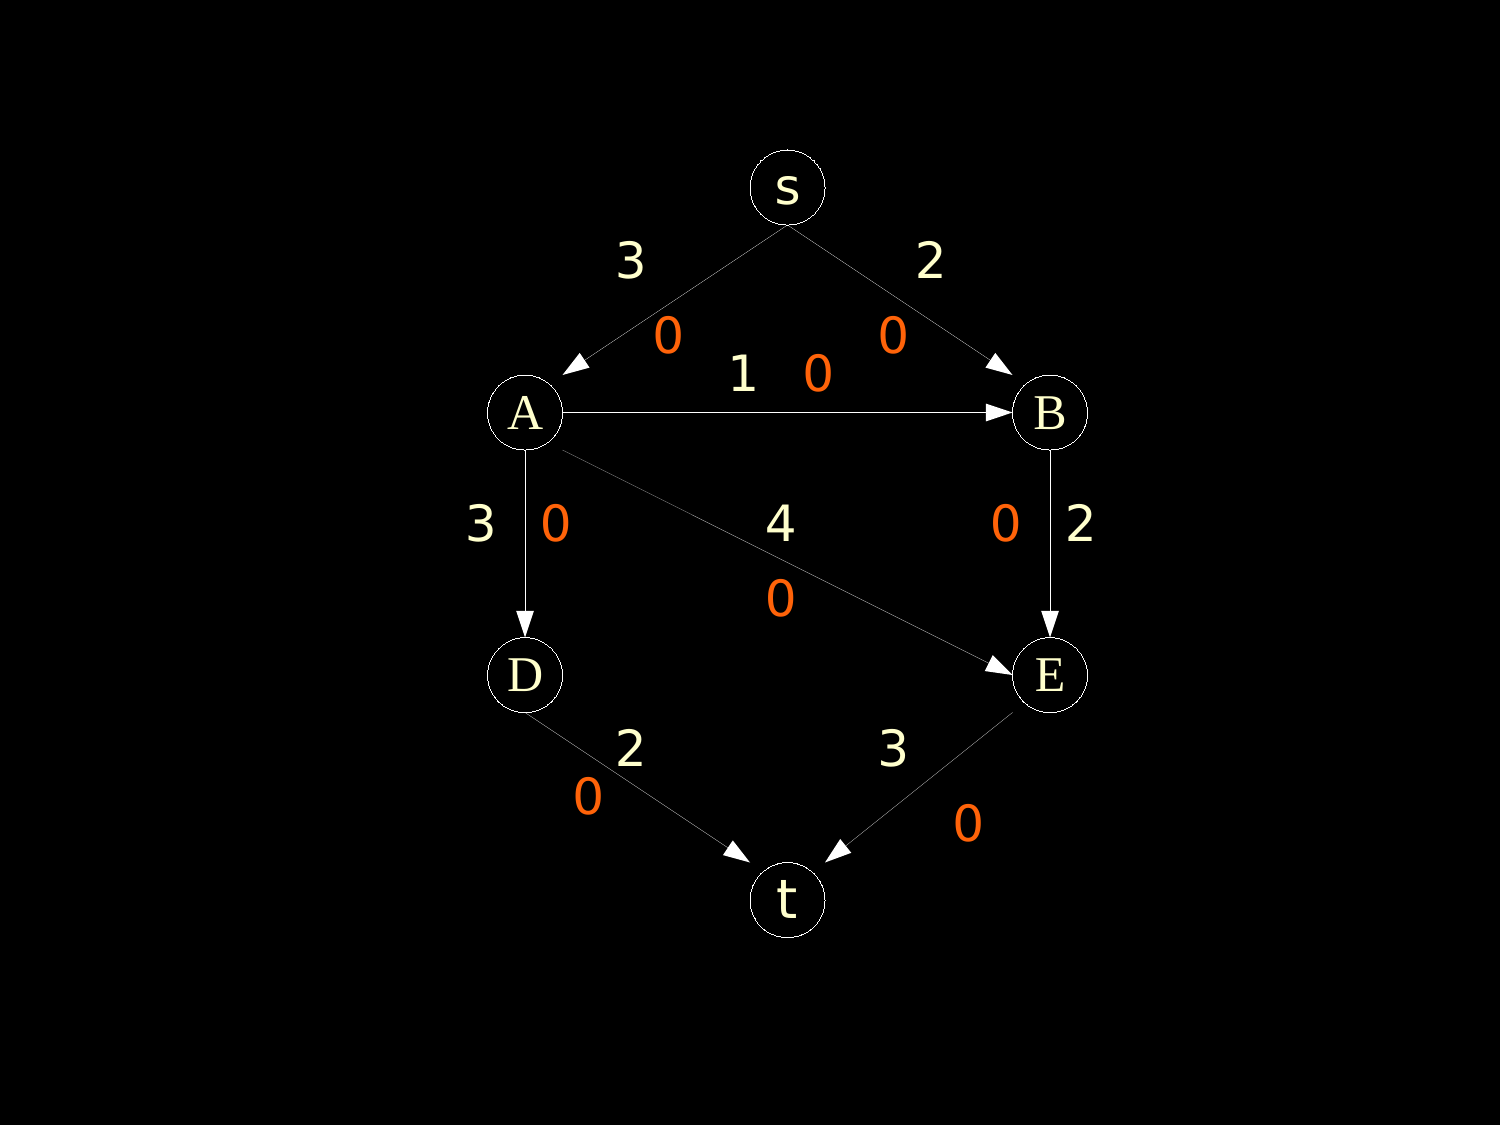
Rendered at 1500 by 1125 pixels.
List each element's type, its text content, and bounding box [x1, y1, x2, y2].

text_box 3 [450, 487, 525, 563]
text_box s [750, 149, 826, 225]
text_box 0 [788, 337, 863, 413]
text_box 0 [975, 487, 1051, 563]
text_box D [487, 637, 563, 713]
text_box 2 [600, 712, 676, 788]
text_box B [1012, 375, 1088, 451]
text_box 0 [937, 787, 1013, 863]
text_box 3 [862, 712, 938, 788]
text_box 3 [600, 224, 676, 300]
text_box 0 [750, 562, 826, 638]
text_box 2 [1051, 487, 1126, 563]
text_box 0 [557, 760, 633, 836]
text_box 0 [862, 299, 938, 376]
text_box 4 [750, 487, 826, 562]
text_box E [1012, 637, 1088, 713]
text_box 0 [637, 299, 713, 376]
text_box 0 [525, 487, 601, 563]
text_box 2 [900, 224, 976, 300]
text_box 1 [712, 337, 788, 413]
text_box A [487, 375, 563, 451]
text_box t [750, 862, 826, 938]
